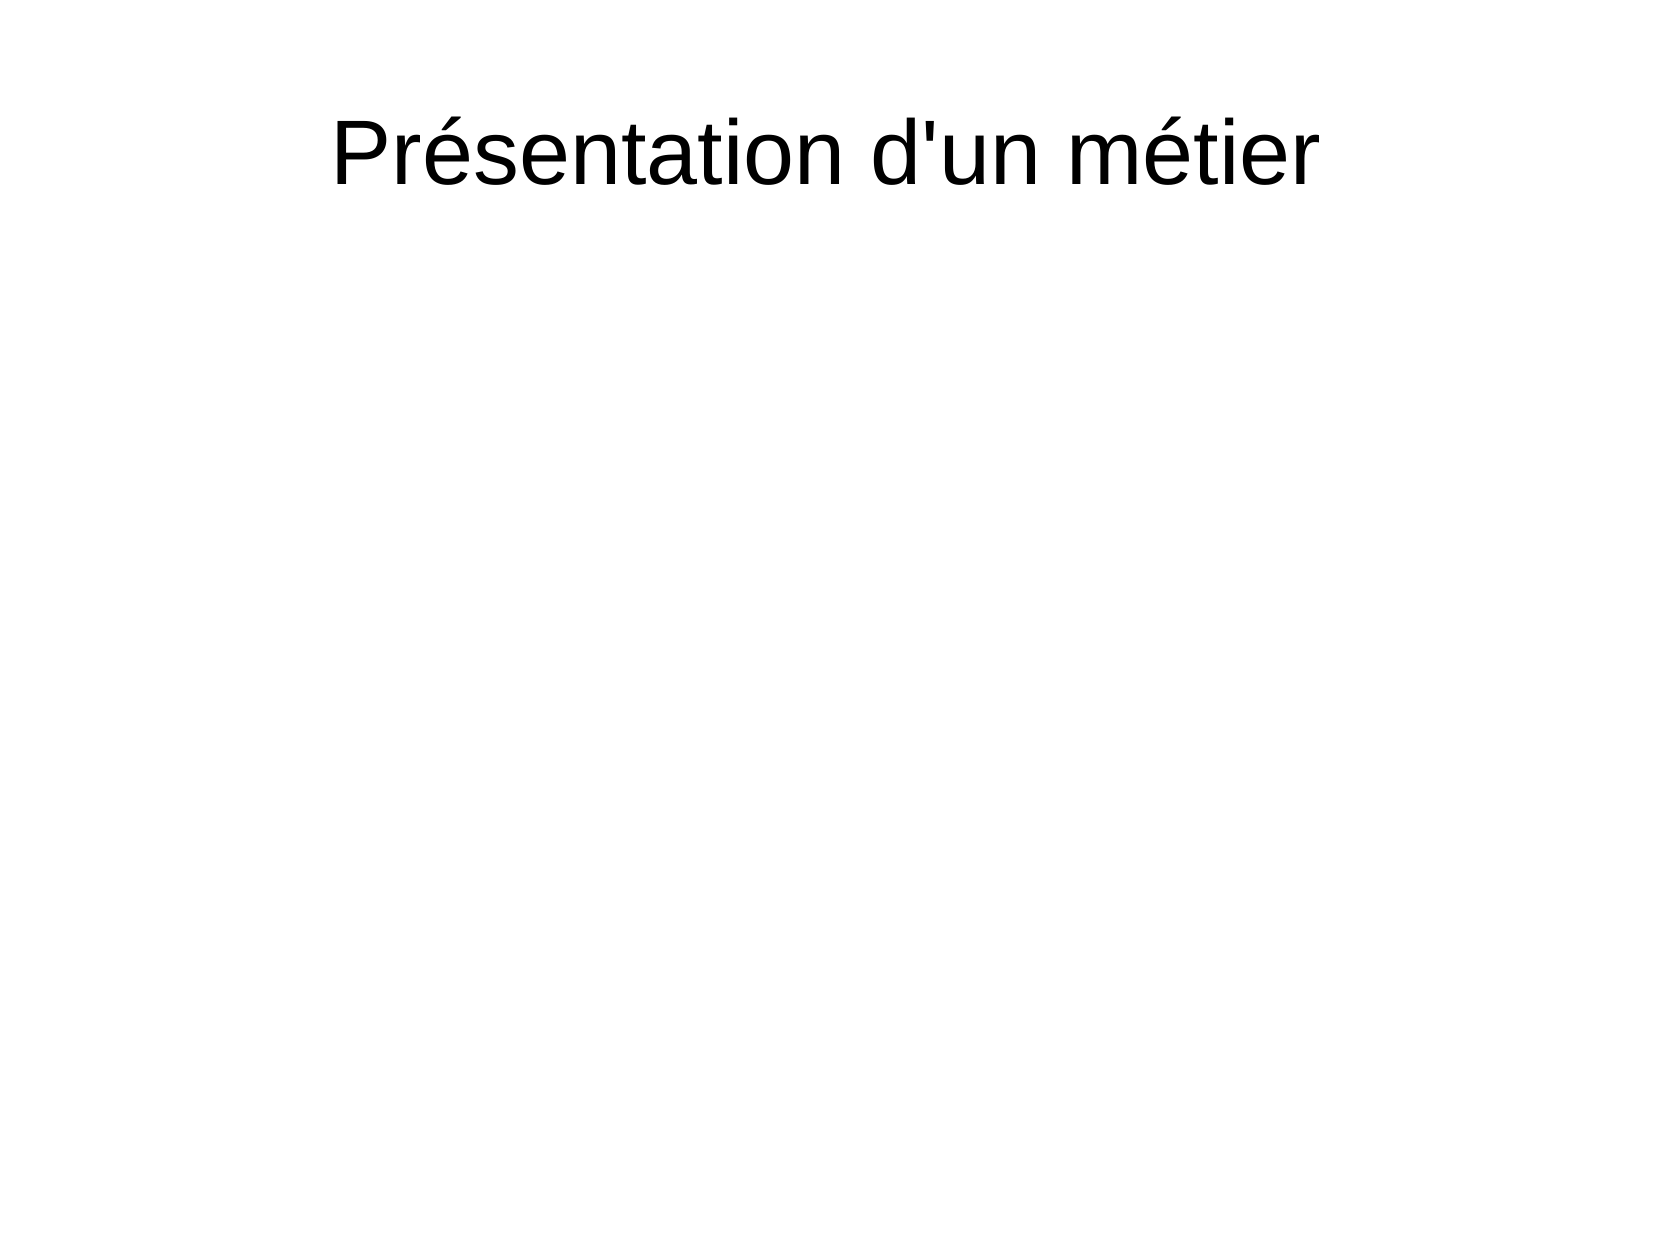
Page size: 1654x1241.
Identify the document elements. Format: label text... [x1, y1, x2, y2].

title Présentation d'un métier [82, 49, 1571, 257]
